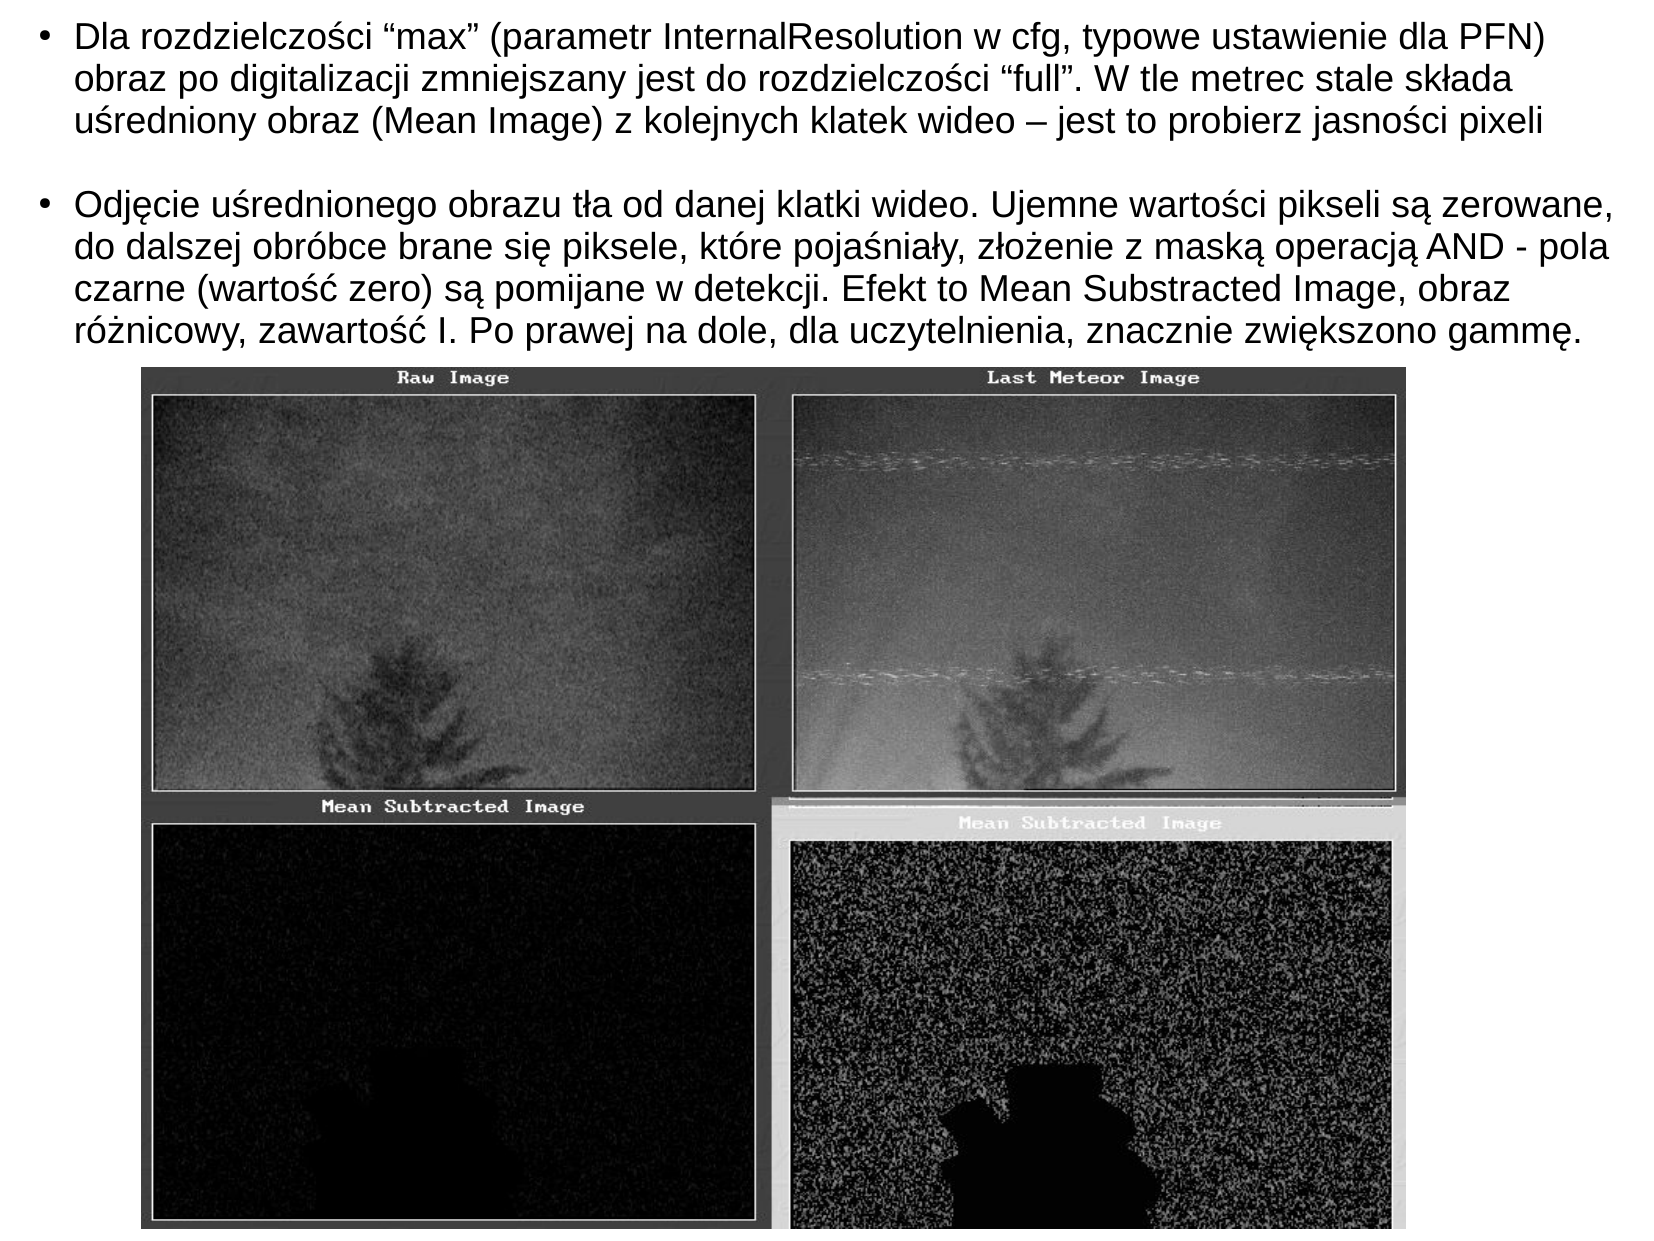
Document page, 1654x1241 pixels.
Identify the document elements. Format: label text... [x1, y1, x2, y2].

text_box Dla rozdzielczości “max” (parametr InternalResolution w cfg, typowe ustawienie dla PFN) obraz po digitalizacji zmniejszany jest do rozdzielczości “full”. W tle metrec stale składa uśredniony obraz (Mean Image) z kolejnych klatek wideo – jest to probierz jasności pixeli Odjęcie uśrednionego obrazu tła od danej klatki wideo. Ujemne wartości pikseli są zerowane, do dalszej obróbce brane się piksele, które pojaśniały, złożenie z maską operacją AND - pola czarne (wartość zero) są pomijane w detekcji. Efekt to Mean Substracted Image, obraz różnicowy, zawartość I. Po prawej na dole, dla uczytelnienia, znacznie zwiększono gammę. [23, 8, 1654, 402]
picture [141, 367, 1406, 1229]
